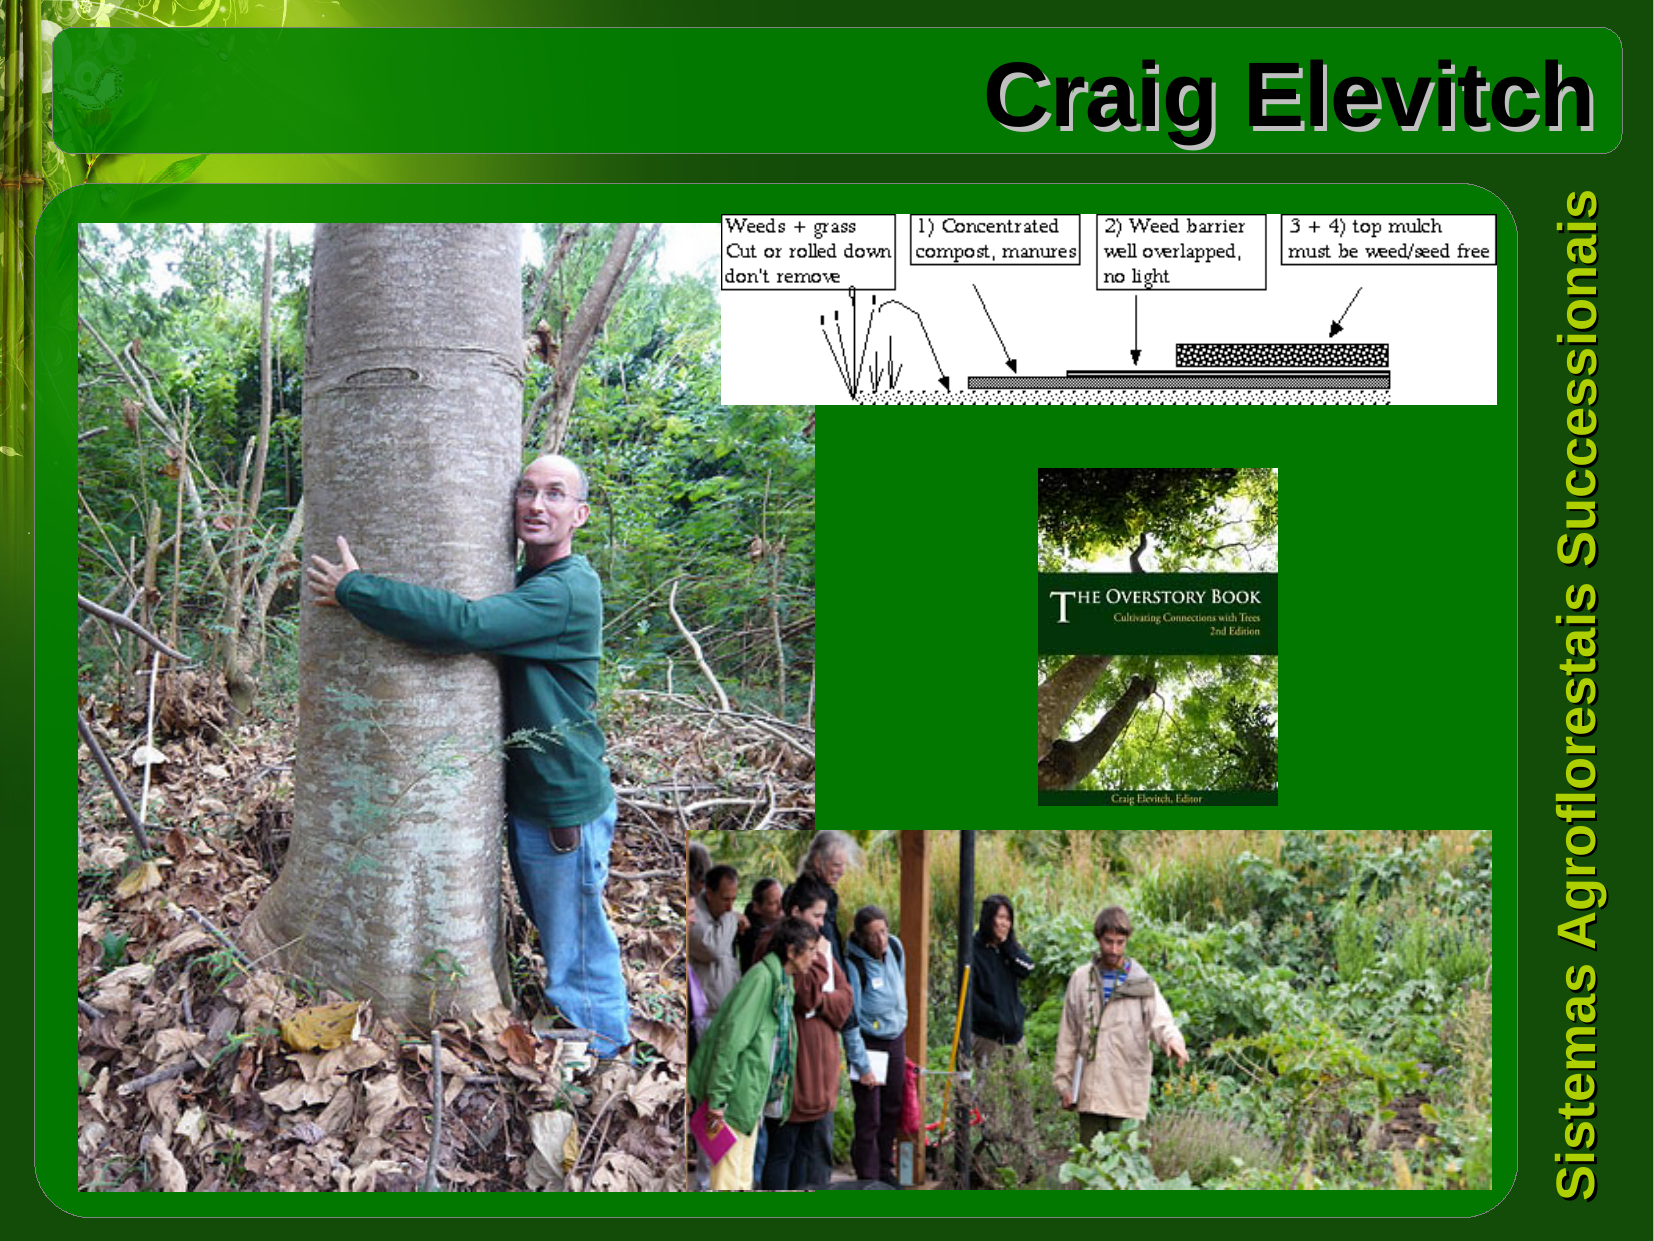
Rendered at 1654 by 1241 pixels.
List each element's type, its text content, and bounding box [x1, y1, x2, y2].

picture [0, 0, 1654, 1241]
title Craig Elevitch [952, 43, 1627, 147]
